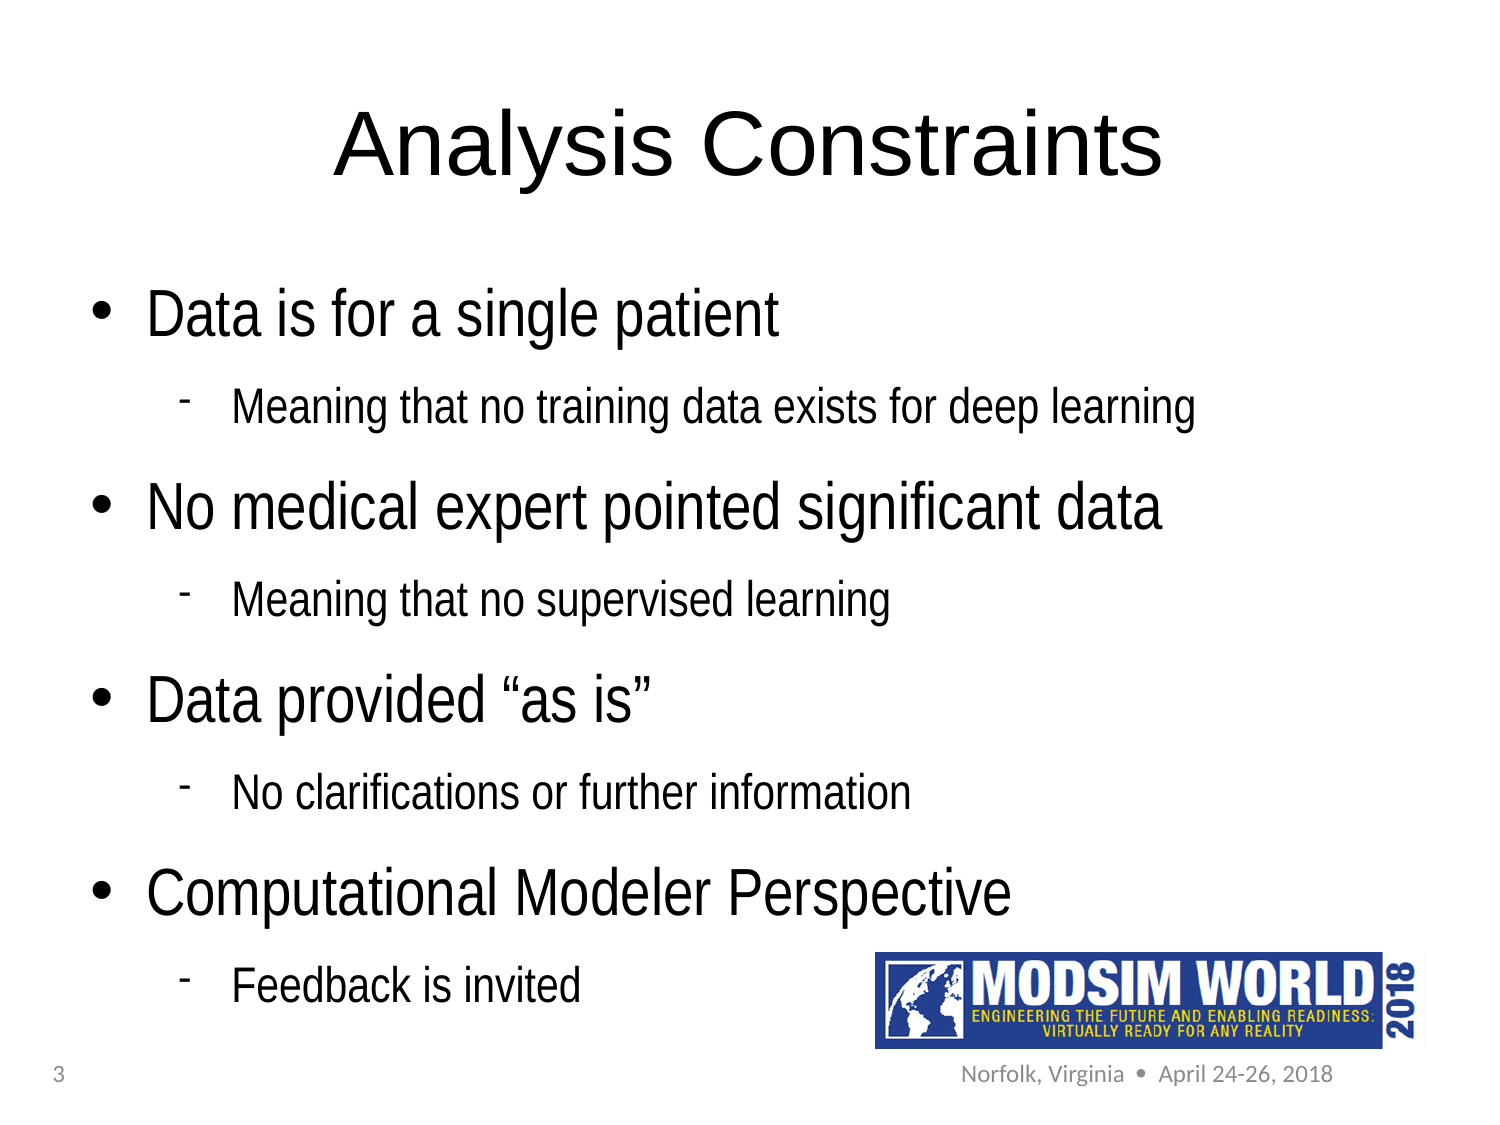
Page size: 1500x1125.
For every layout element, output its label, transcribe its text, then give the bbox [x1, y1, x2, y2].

text_box Data is for a single patient Meaning that no training data exists for deep learning No medical expert pointed significant data Meaning that no supervised learning Data provided “as is” No clarifications or further information Computational Modeler Perspective Feedback is invited [74, 262, 1425, 1005]
picture [875, 1005, 1425, 1042]
text_box Norfolk, Virginia  April 24-26, 2018 [874, 1042, 1427, 1103]
text_box <number> [37, 1042, 388, 1103]
text_box Analysis Constraints [74, 45, 1425, 233]
